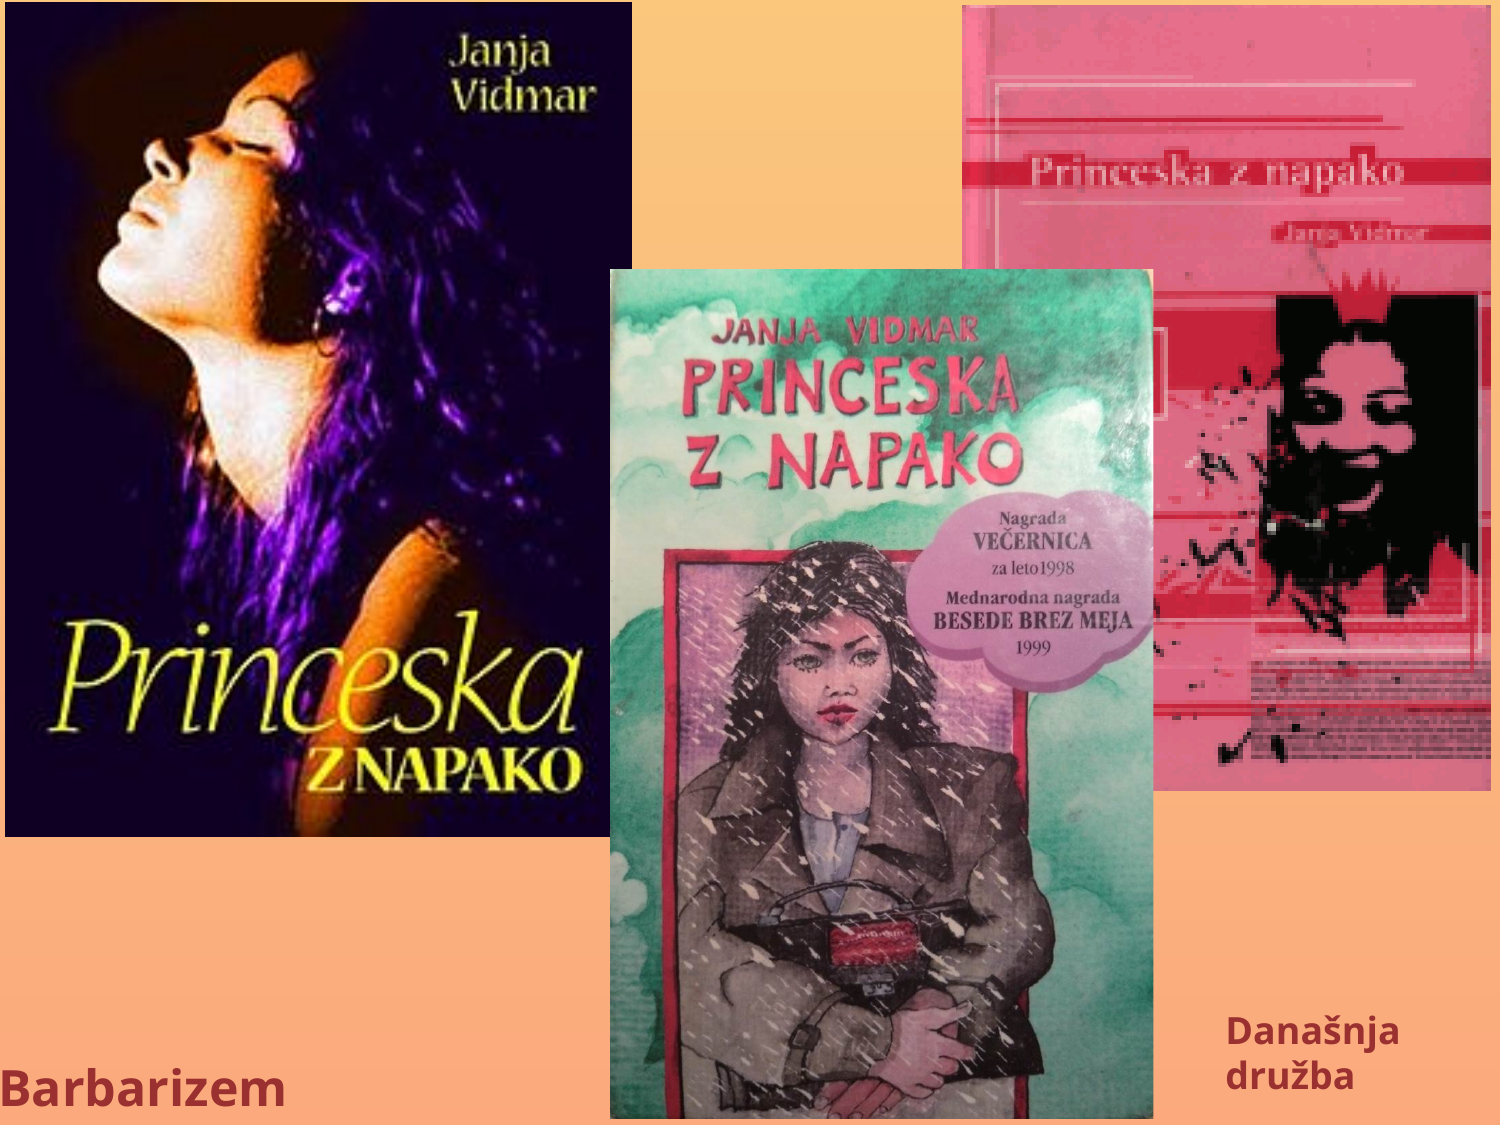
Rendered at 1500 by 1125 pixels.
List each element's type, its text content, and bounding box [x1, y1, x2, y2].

text_box Barbarizem [0, 1049, 304, 1125]
picture [5, 2, 1491, 1119]
text_box Današnja družba [1210, 999, 1471, 1105]
